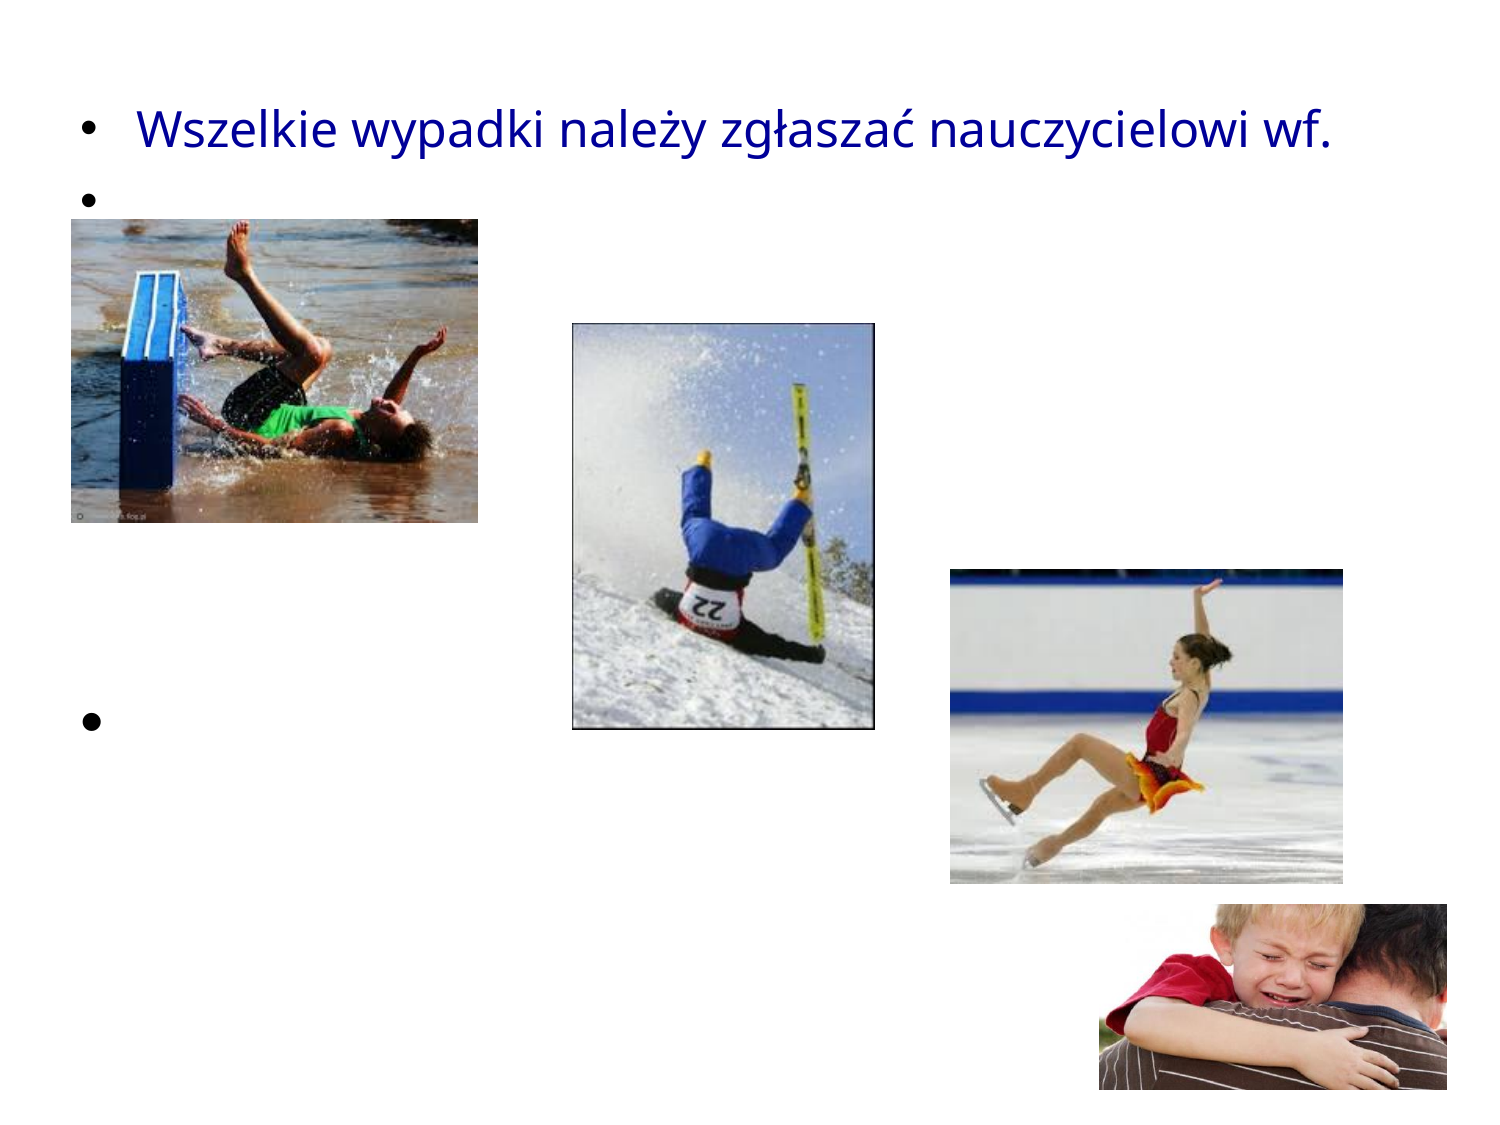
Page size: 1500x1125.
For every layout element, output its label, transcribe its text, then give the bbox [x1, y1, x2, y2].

list Wszelkie wypadki należy zgłaszać nauczycielowi wf. [64, 90, 1415, 833]
picture [1099, 904, 1447, 1090]
picture [950, 569, 1343, 884]
picture [71, 219, 478, 524]
picture [572, 323, 875, 730]
